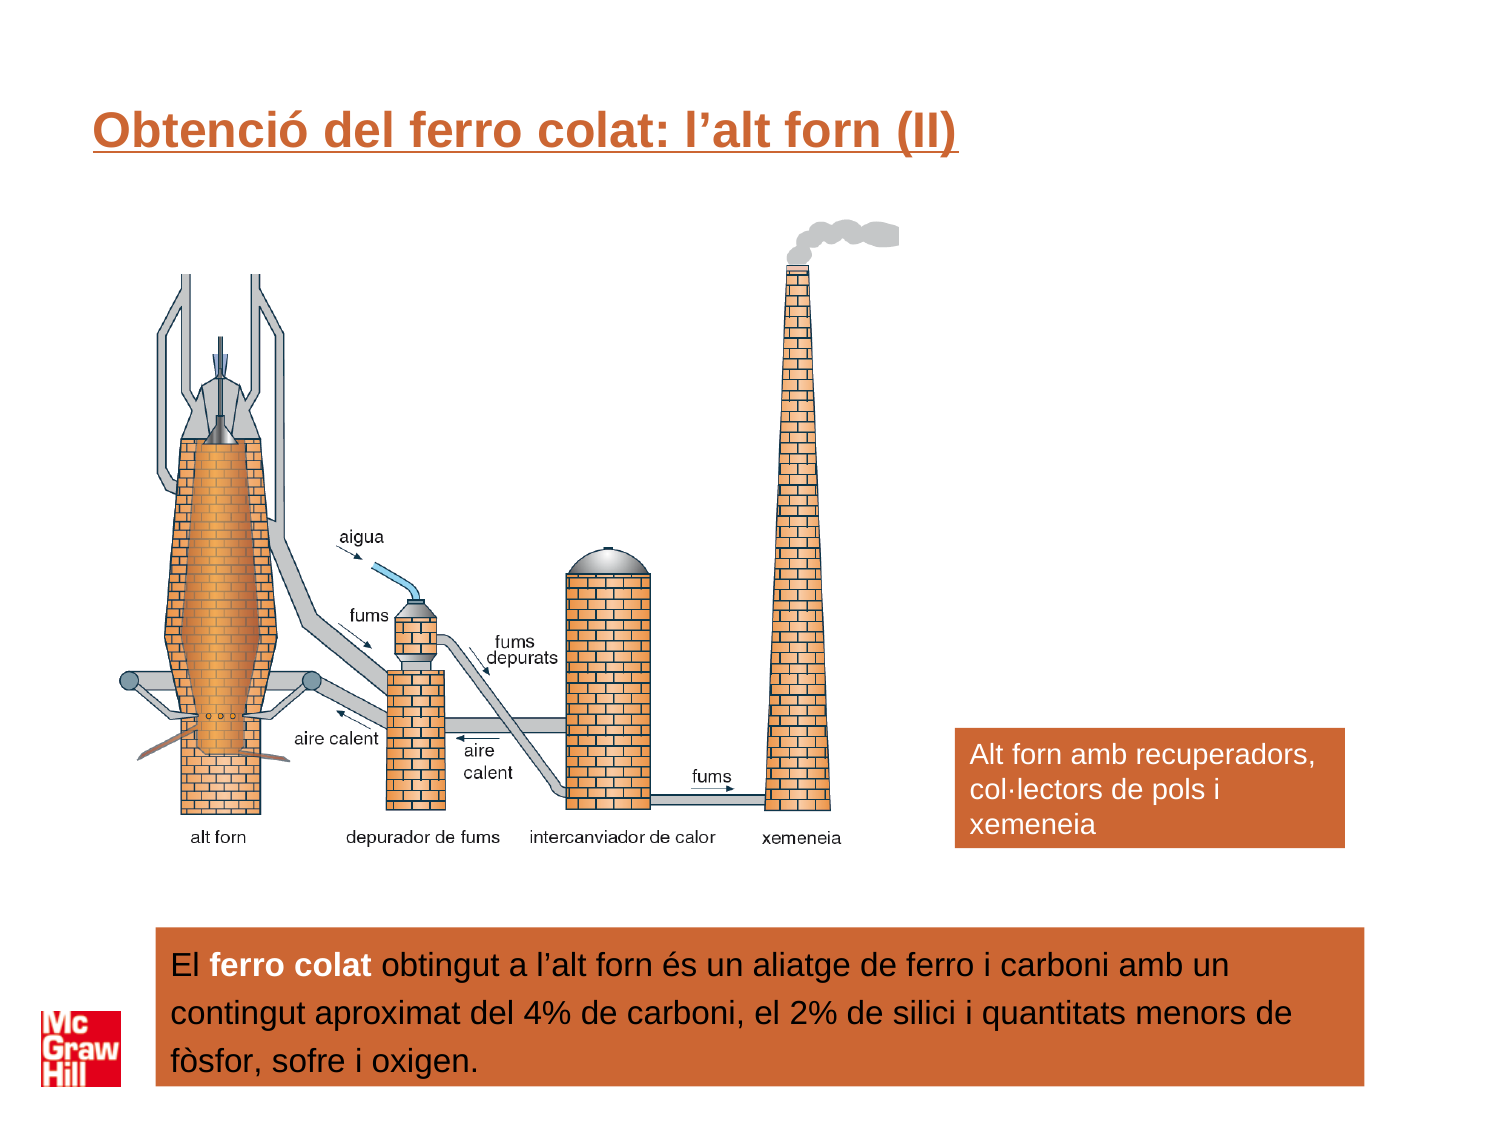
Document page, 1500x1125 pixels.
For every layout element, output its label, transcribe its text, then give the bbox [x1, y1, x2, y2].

text_box Alt forn amb recuperadors, col·lectors de pols i xemeneia [954, 727, 1345, 849]
text_box El ferro colat obtingut a l’alt forn és un aliatge de ferro i carboni amb un contingut aproximat del 4% de carboni, el 2% de silici i quantitats menors de fòsfor, sofre i oxigen. [155, 927, 1365, 1087]
chart [41, 1011, 121, 1087]
text_box Obtenció del ferro colat: l’alt forn (II) [78, 90, 1483, 166]
picture [81, 216, 913, 860]
